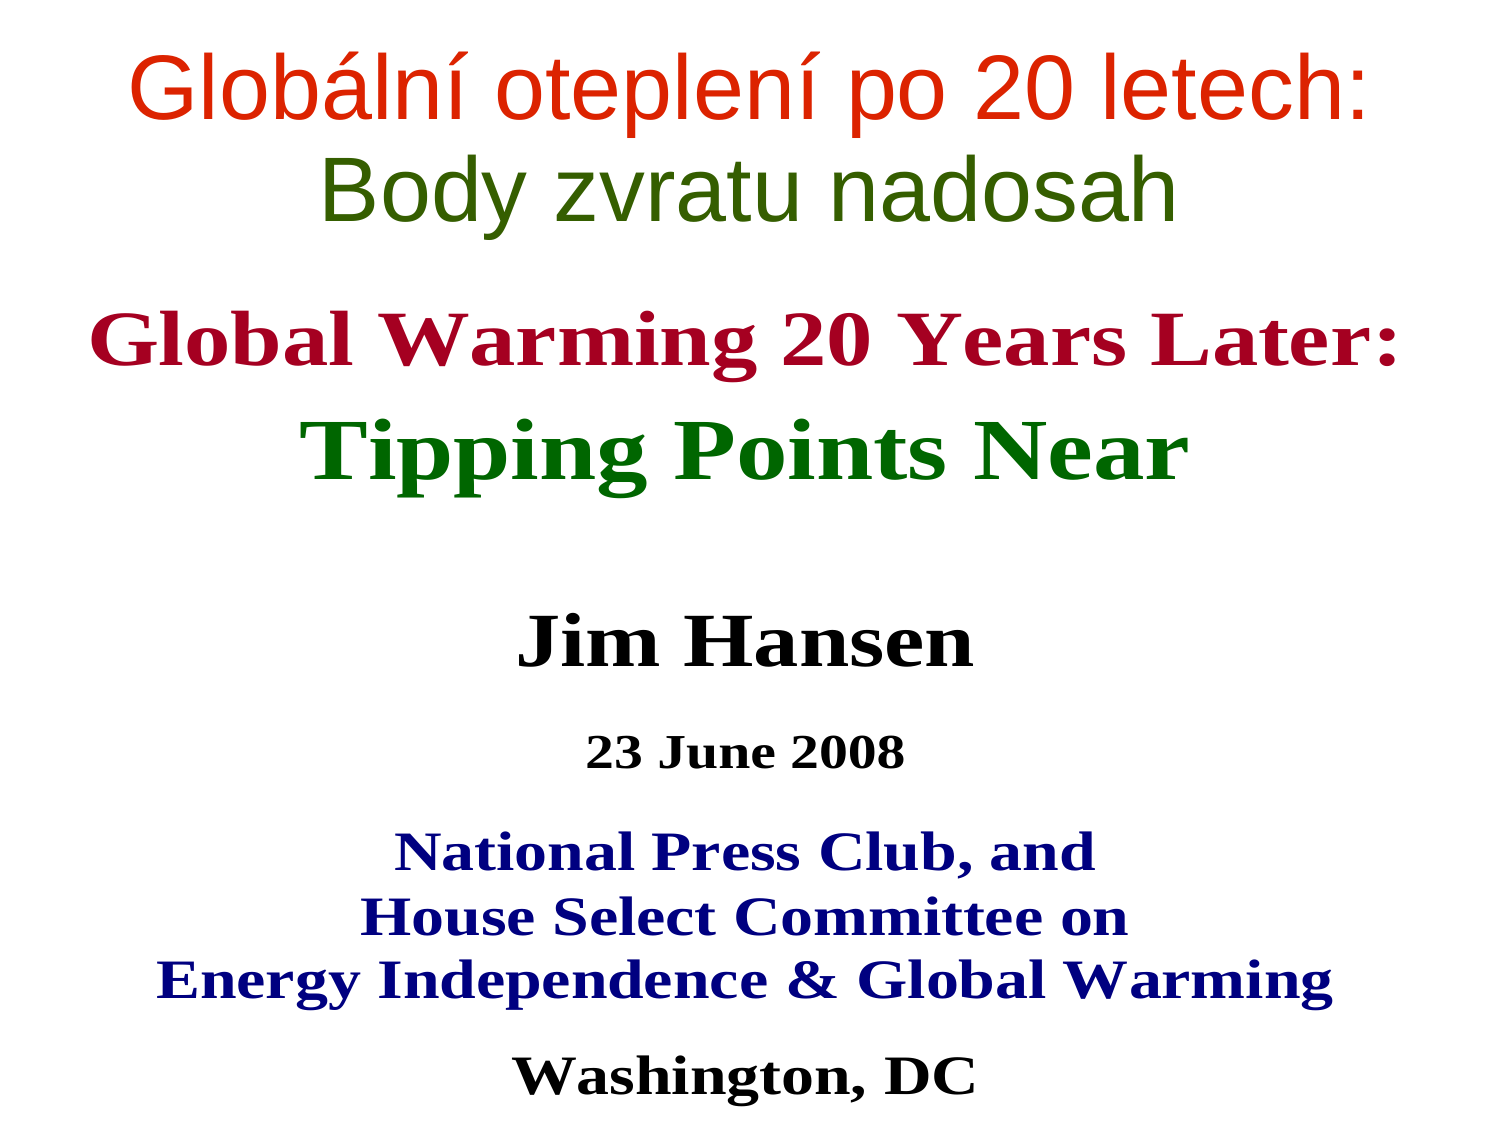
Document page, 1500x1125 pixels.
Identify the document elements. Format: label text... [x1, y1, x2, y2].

chart [75, 292, 1418, 1125]
title Globální oteplení po 20 letech: Body zvratu nadosah [75, 28, 1426, 250]
